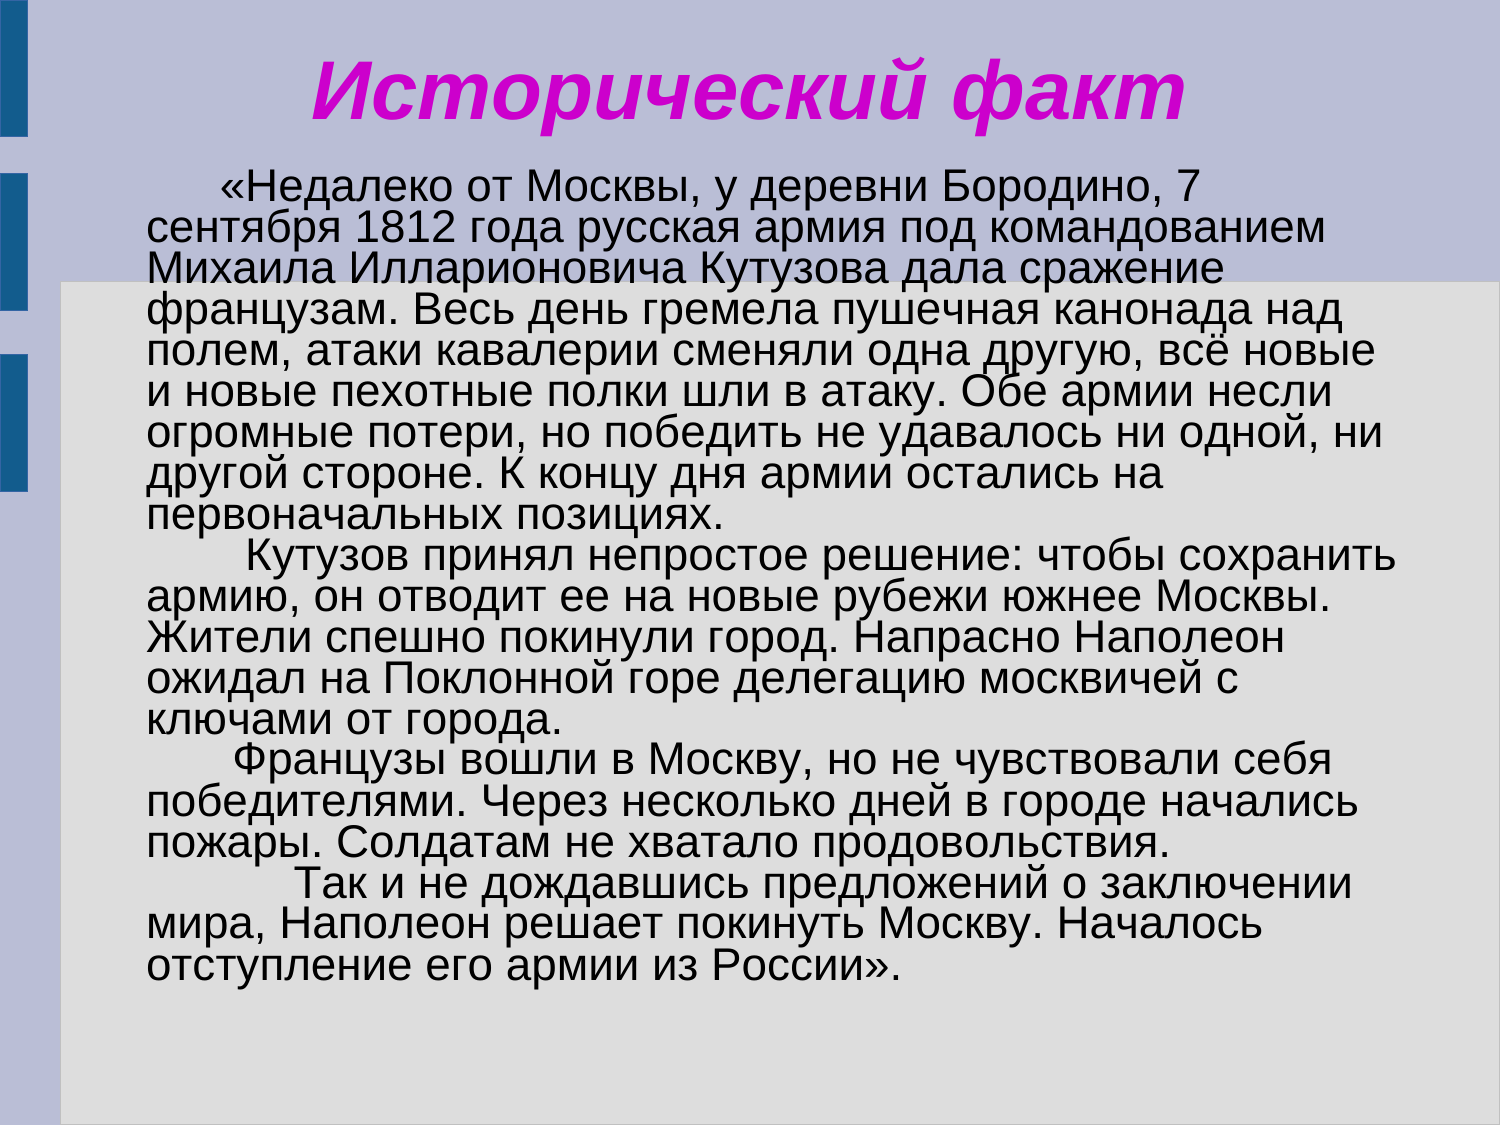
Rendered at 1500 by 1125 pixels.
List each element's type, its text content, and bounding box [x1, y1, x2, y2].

list «Недалеко от Москвы, у деревни Бородино, 7 сентября 1812 года русская армия под командованием Михаила Илларионовича Кутузова дала сражение французам. Весь день гремела пушечная канонада над полем, атаки кавалерии сменяли одна другую, всё новые и новые пехотные полки шли в атаку. Обе армии несли огромные потери, но победить не удавалось ни одной, ни другой стороне. К концу дня армии остались на первоначальных позициях. Кутузов принял непростое решение: чтобы сохранить армию, он отводит ее на новые рубежи южнее Москвы. Жители спешно покинули город. Напрасно Наполеон ожидал на Поклонной горе делегацию москвичей с ключами от города. Французы вошли в Москву, но не чувствовали себя победителями. Через несколько дней в городе начались пожары. Солдатам не хватало продовольствия. Так и не дождавшись предложений о заключении мира, Наполеон решает покинуть Москву. Началось отступление его армии из России». [75, 160, 1426, 1071]
title Исторический факт [75, 35, 1426, 147]
